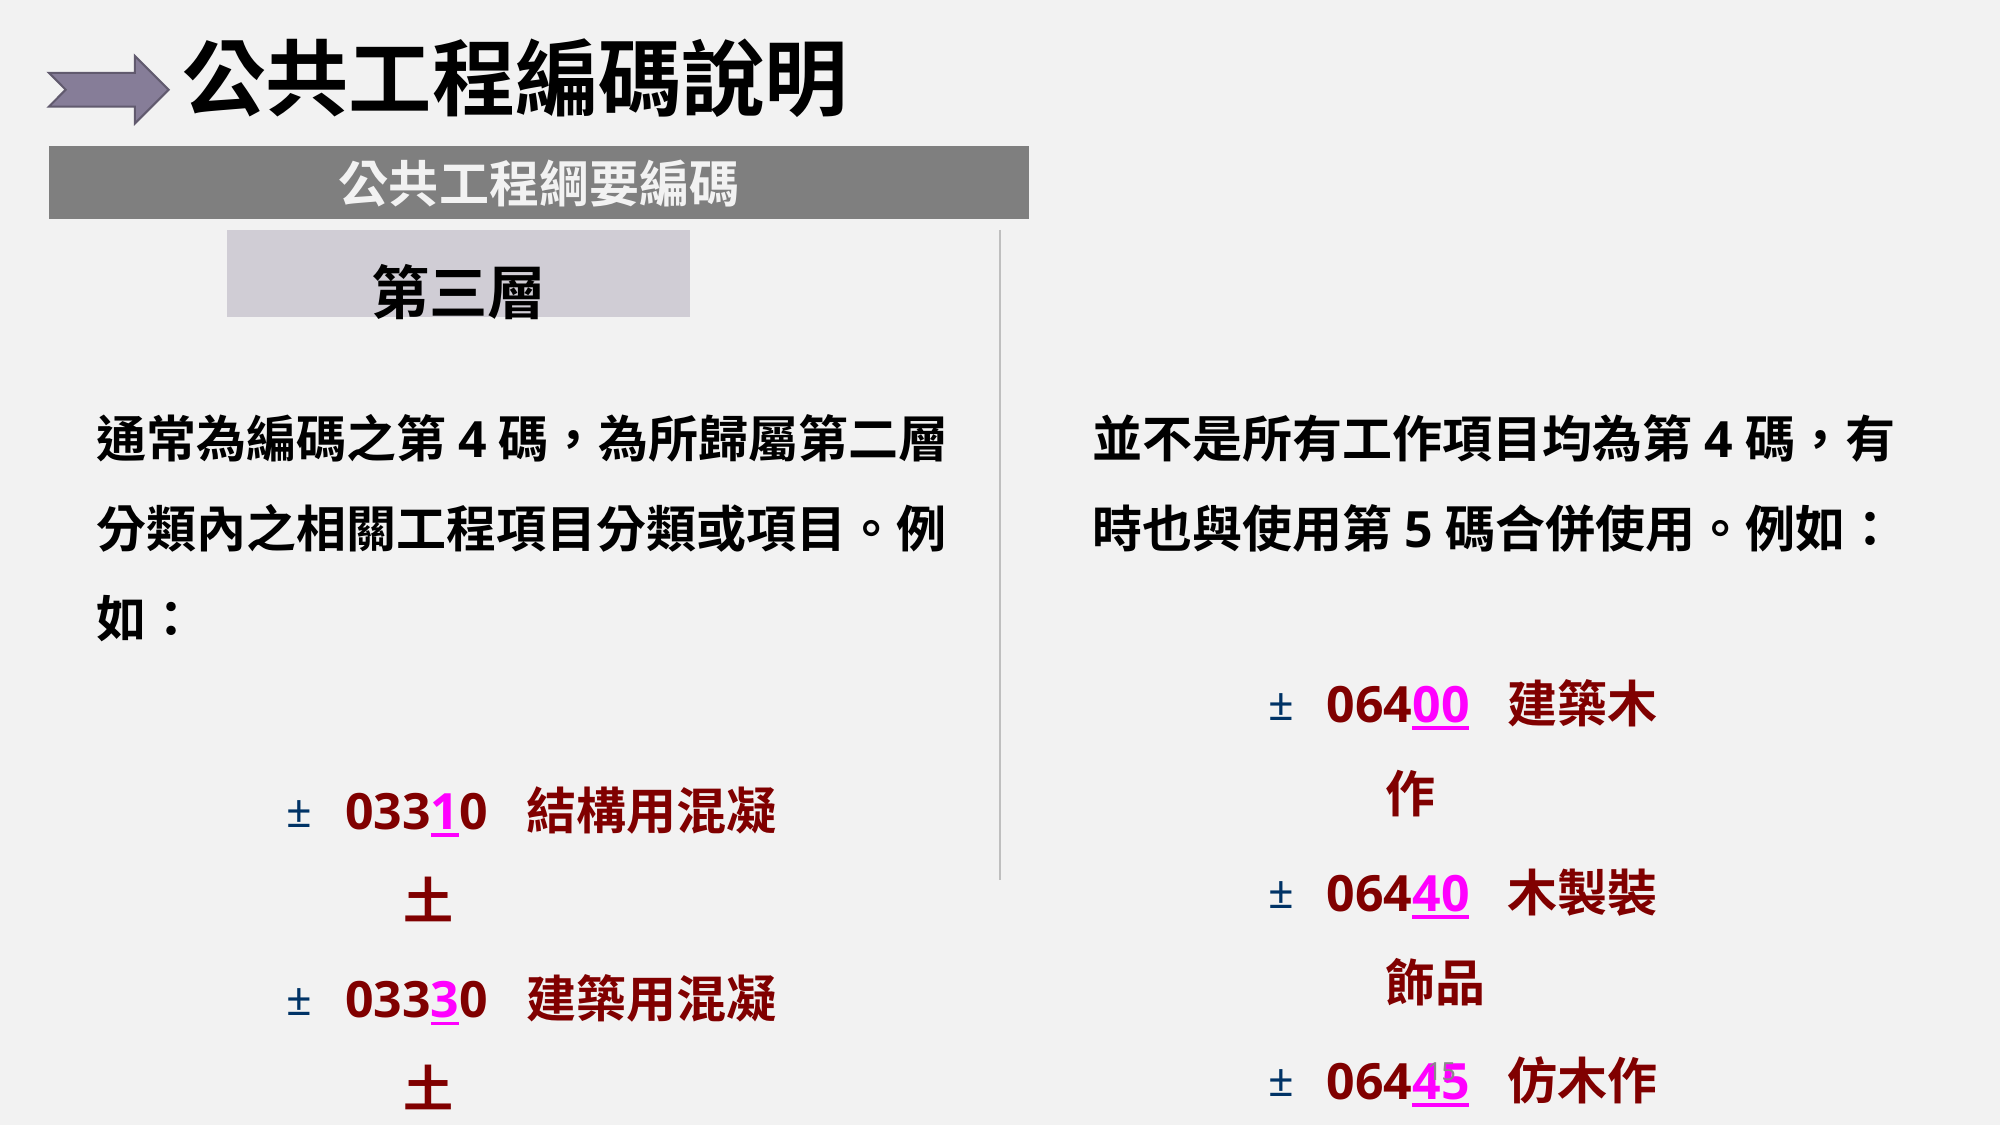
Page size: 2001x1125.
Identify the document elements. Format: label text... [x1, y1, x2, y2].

text_box 並不是所有工作項目均為第4碼，有時也與使用第5碼合併使用。例如： [1090, 377, 1898, 483]
text_box 03310 結構用混凝土 03330 建築用混凝土 03340 低密度混凝土 03350 混凝土表面修飾 03360 混凝土表面處理 03370 特殊澆置混凝土 [108, 749, 803, 855]
text_box 第三層 [403, 305, 417, 317]
text_box 15 [1412, 1042, 1863, 1103]
text_box 第三層 [227, 230, 690, 317]
text_box [48, 55, 167, 124]
text_box 06400 建築木作 06440 木製裝飾品 06445 仿木作飾品 [1090, 642, 1698, 748]
text_box 公共工程編碼說明 [167, 18, 1375, 135]
text_box 第三層 [509, 287, 518, 295]
text_box 第三層 [524, 287, 533, 295]
text_box 通常為編碼之第4碼，為所歸屬第二層分類內之相關工程項目分類或項目。例如： [77, 377, 968, 483]
text_box 公共工程綱要編碼 [49, 146, 1029, 219]
text_box 第三層 [384, 308, 396, 317]
